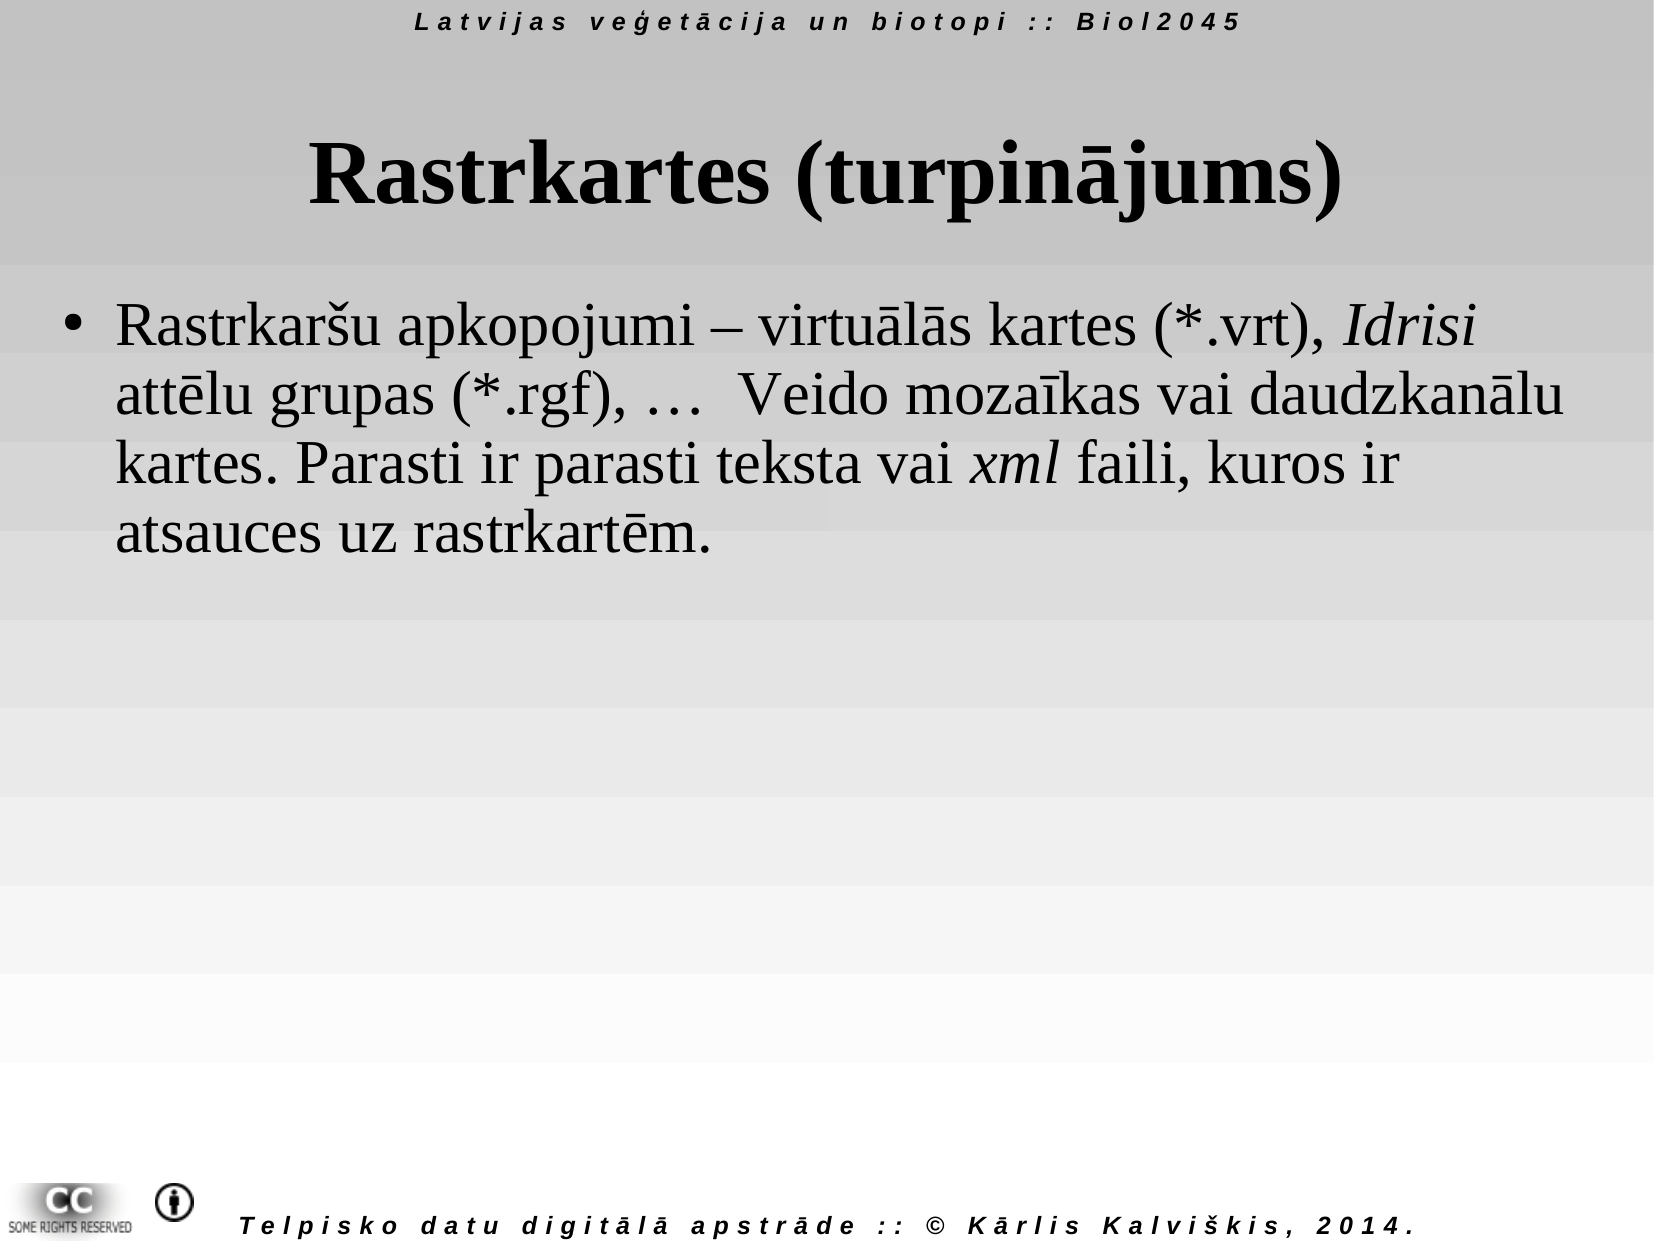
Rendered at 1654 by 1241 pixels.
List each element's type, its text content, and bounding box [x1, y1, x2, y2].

list Rastrkaršu apkopojumi – virtuālās kartes (*.vrt), Idrisi attēlu grupas (*.rgf), … Veido mozaīkas vai daudzkanālu kartes. Parasti ir parasti teksta vai xml faili, kuros ir atsauces uz rastrkartēm. [44, 289, 1610, 1113]
title Rastrkartes (turpinājums) [29, 49, 1625, 296]
picture [0, 0, 1654, 1241]
